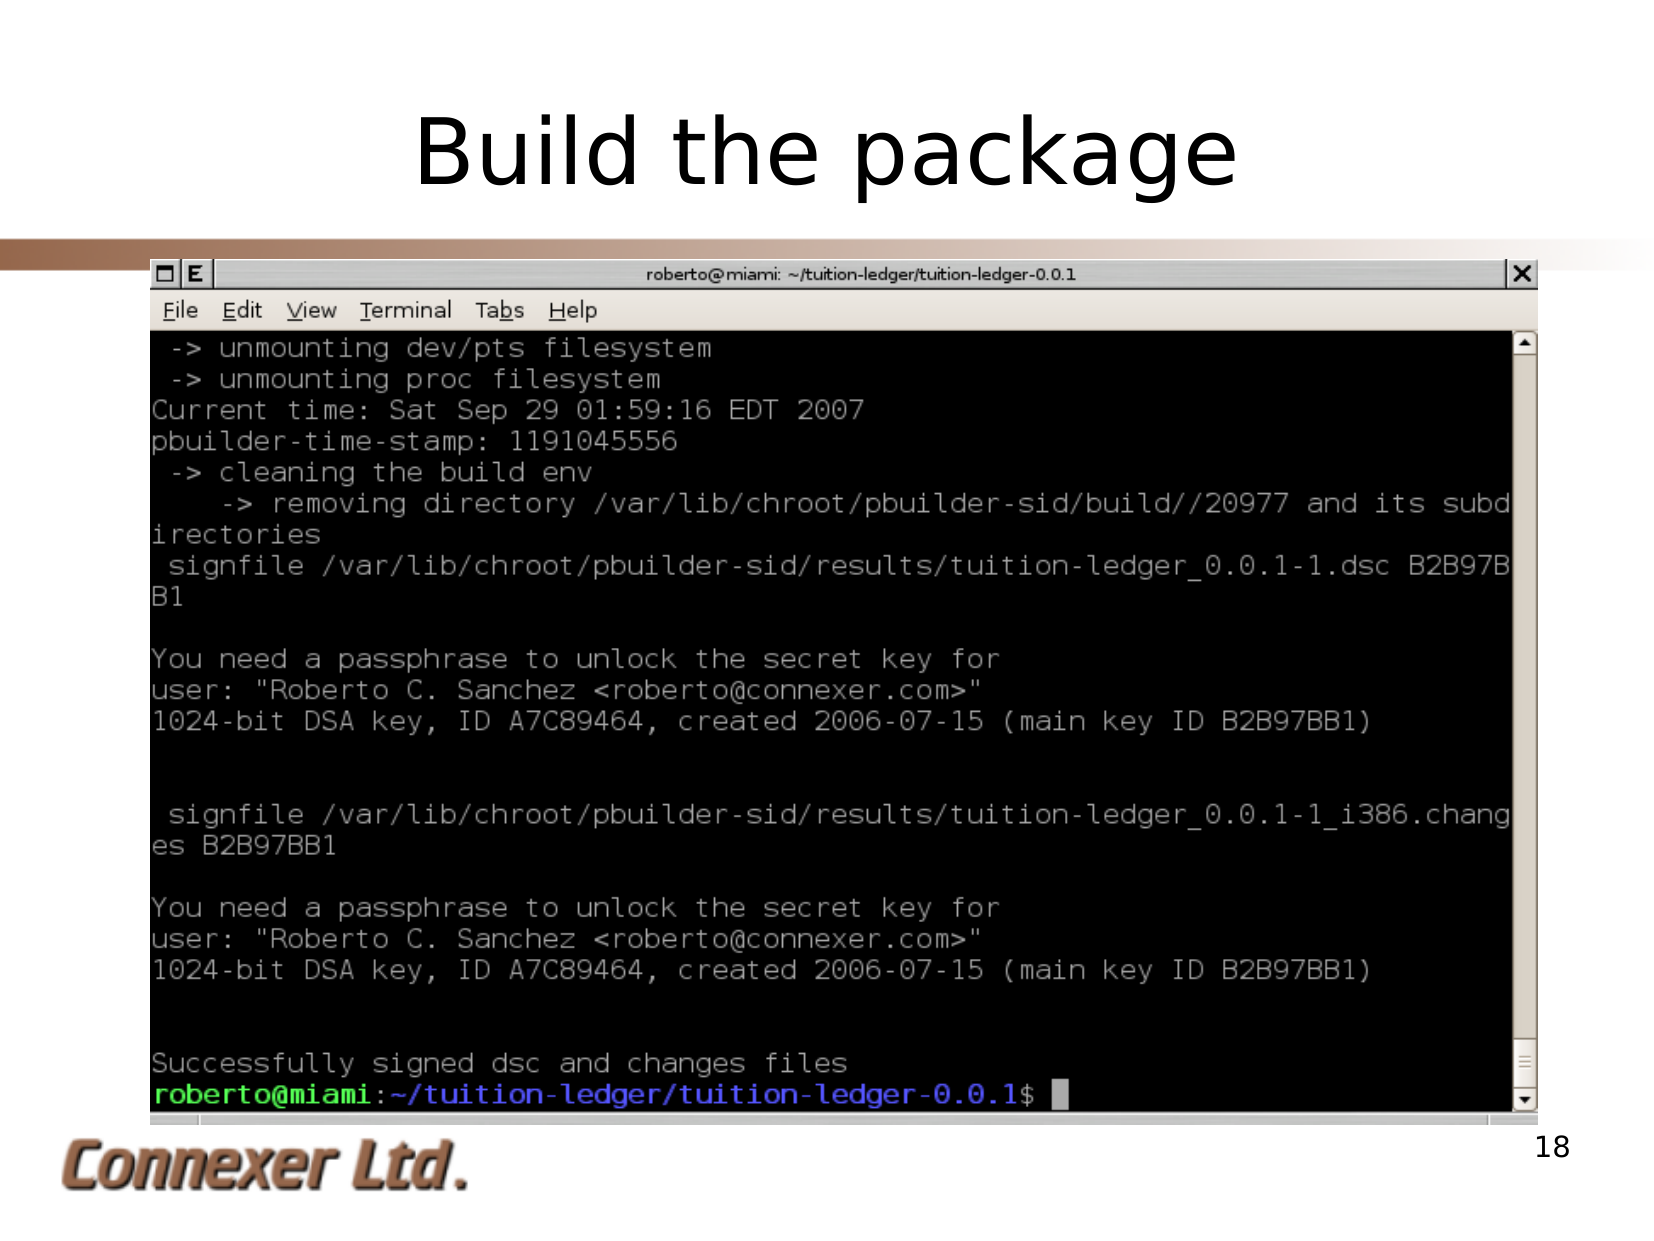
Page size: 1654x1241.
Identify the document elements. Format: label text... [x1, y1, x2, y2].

picture [0, 0, 1654, 1241]
title Build the package [82, 49, 1571, 257]
